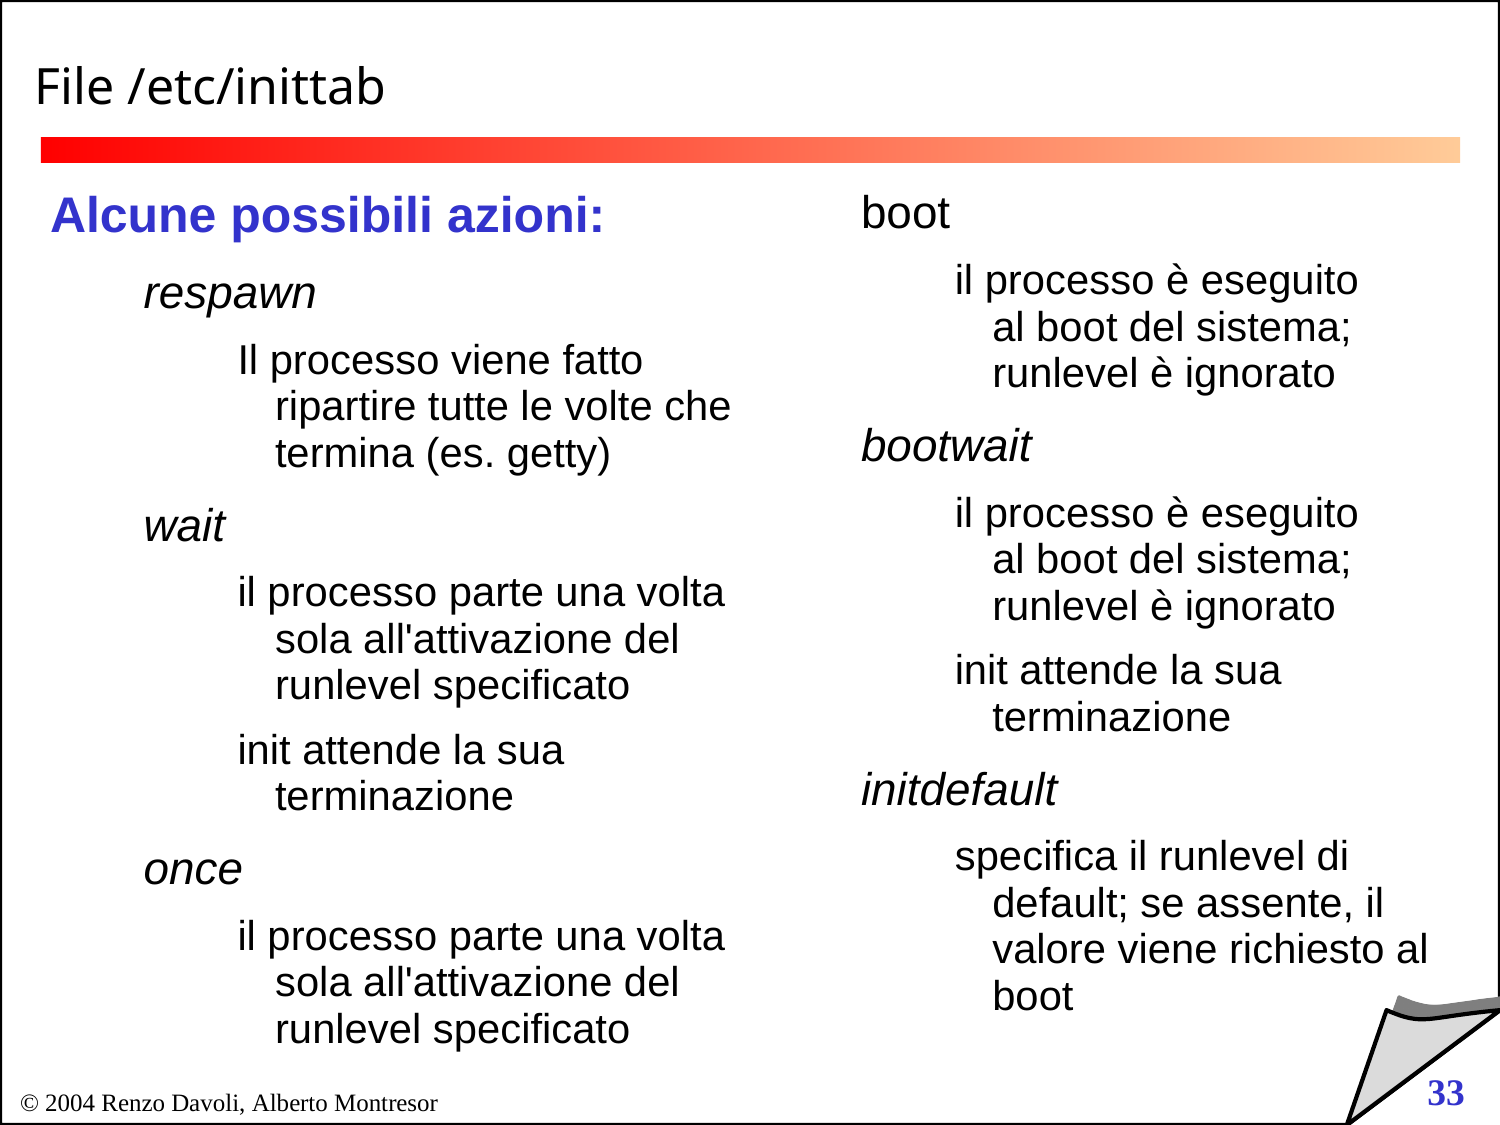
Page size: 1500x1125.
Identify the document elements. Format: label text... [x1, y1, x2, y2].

list Alcune possibili azioni: respawn Il processo viene fatto ripartire tutte le volte che termina (es. getty) wait il processo parte una volta sola all'attivazione del runlevel specificato init attende la sua terminazione once il processo parte una volta sola all'attivazione del runlevel specificato [50, 187, 734, 1053]
list boot il processo è eseguito al boot del sistema; runlevel è ignorato bootwait il processo è eseguito al boot del sistema; runlevel è ignorato init attende la sua terminazione initdefault specifica il runlevel di default; se assente, il valore viene richiesto al boot [767, 187, 1451, 1019]
title File /etc/inittab [34, 44, 1466, 131]
